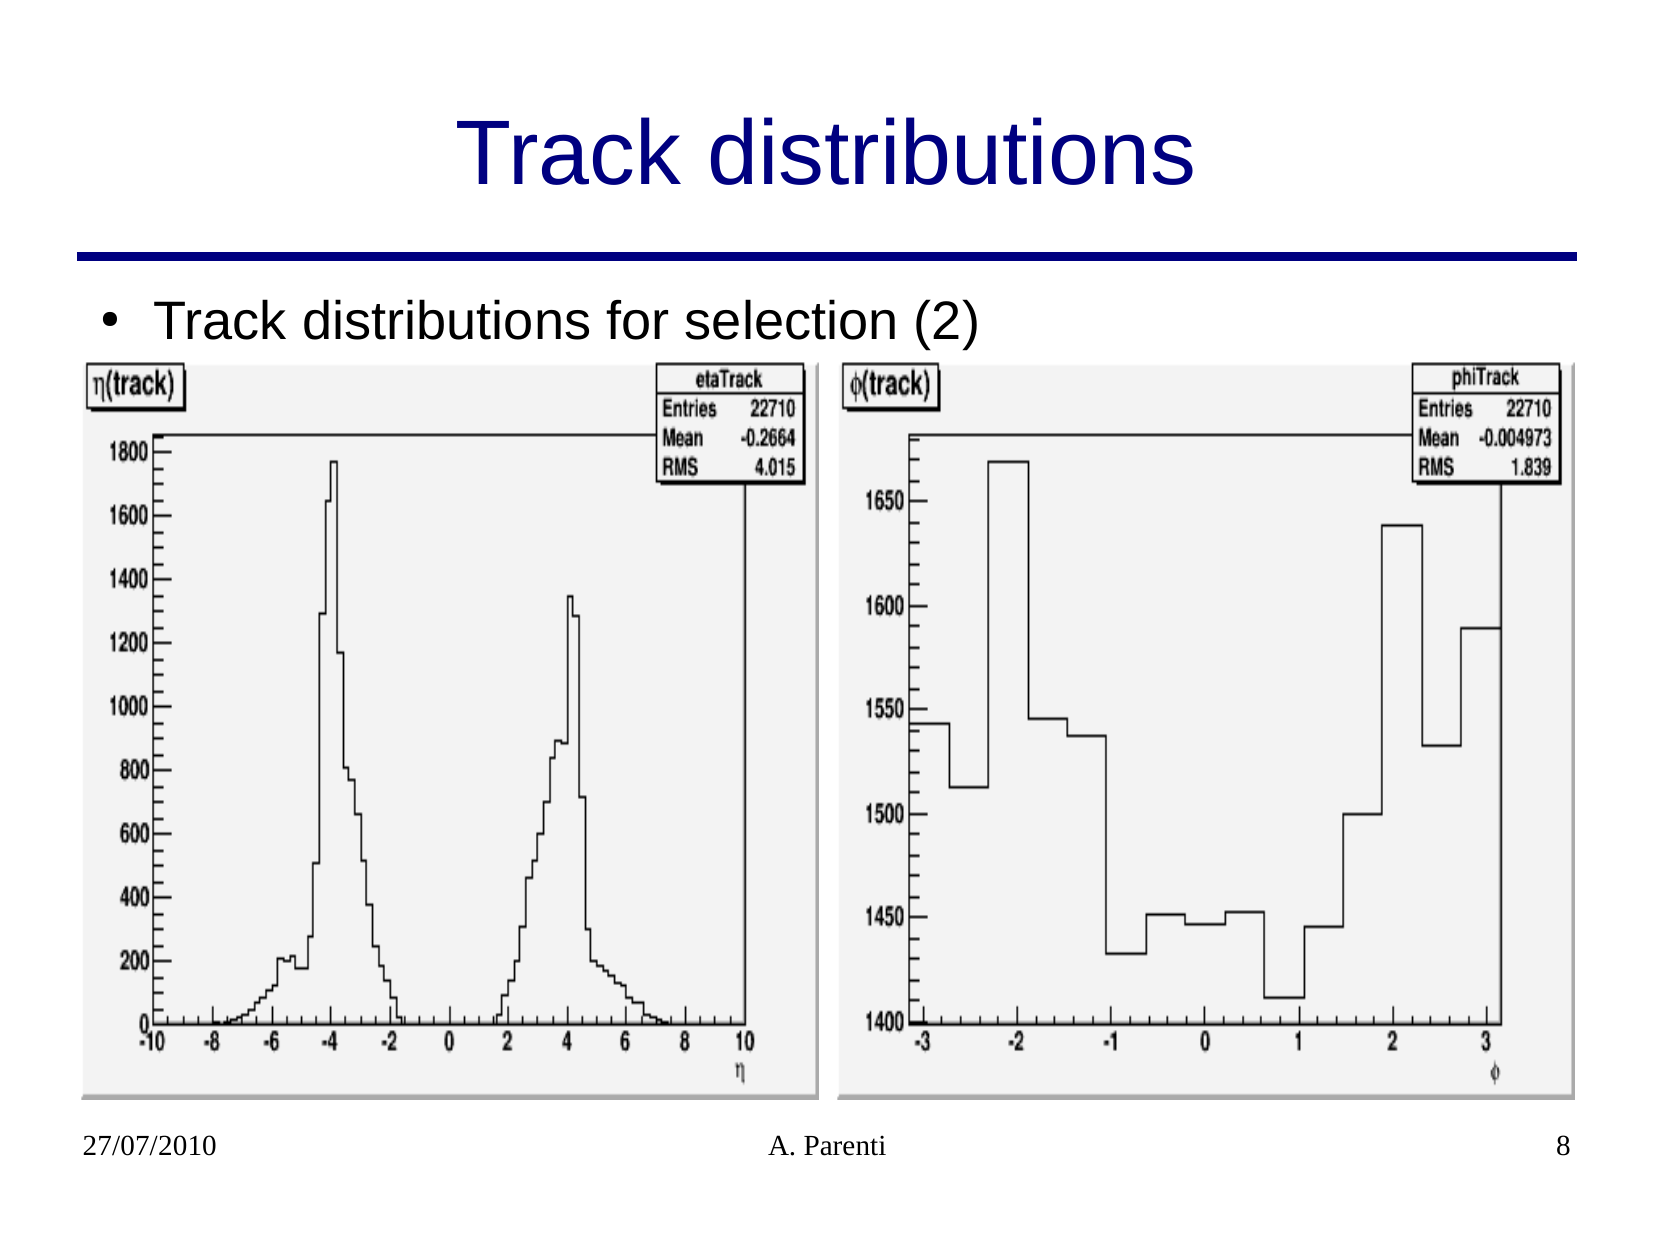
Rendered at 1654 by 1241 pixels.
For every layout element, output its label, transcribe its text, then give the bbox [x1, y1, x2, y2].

title Track distributions [82, 49, 1571, 257]
list Track distributions for selection (2) [82, 290, 1571, 1109]
picture [80, 361, 819, 1100]
picture [836, 361, 1575, 1100]
